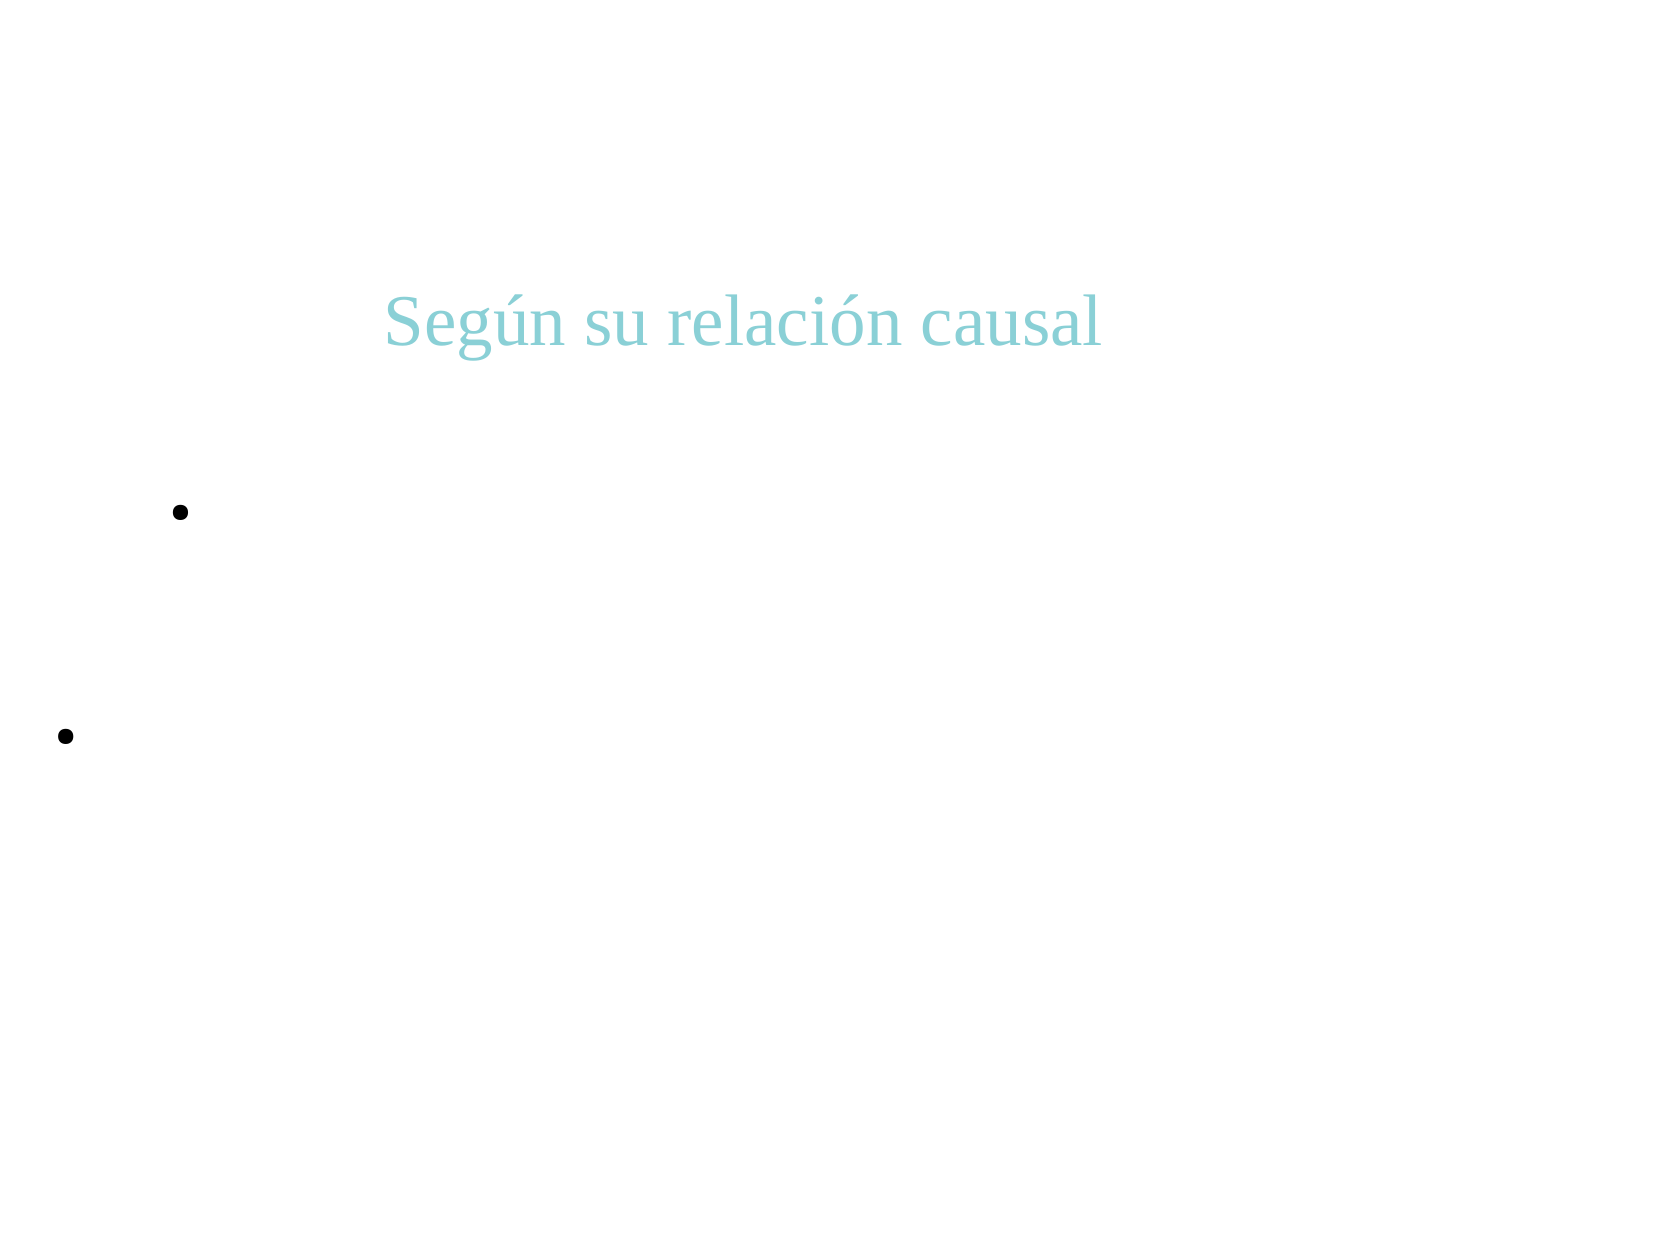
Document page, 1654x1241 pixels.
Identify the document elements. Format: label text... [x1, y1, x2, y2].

subtitle Según su relación causal Variable independiente (X): Corresponde a la característica o propiedad que supone la causa del fenómeno que estudia. (Grupo de estudiantes) Variable dependiente (Y): Valores están asociados a los cambios de la primera. (Grado de aprendizaje). [0, 88, 1489, 1028]
